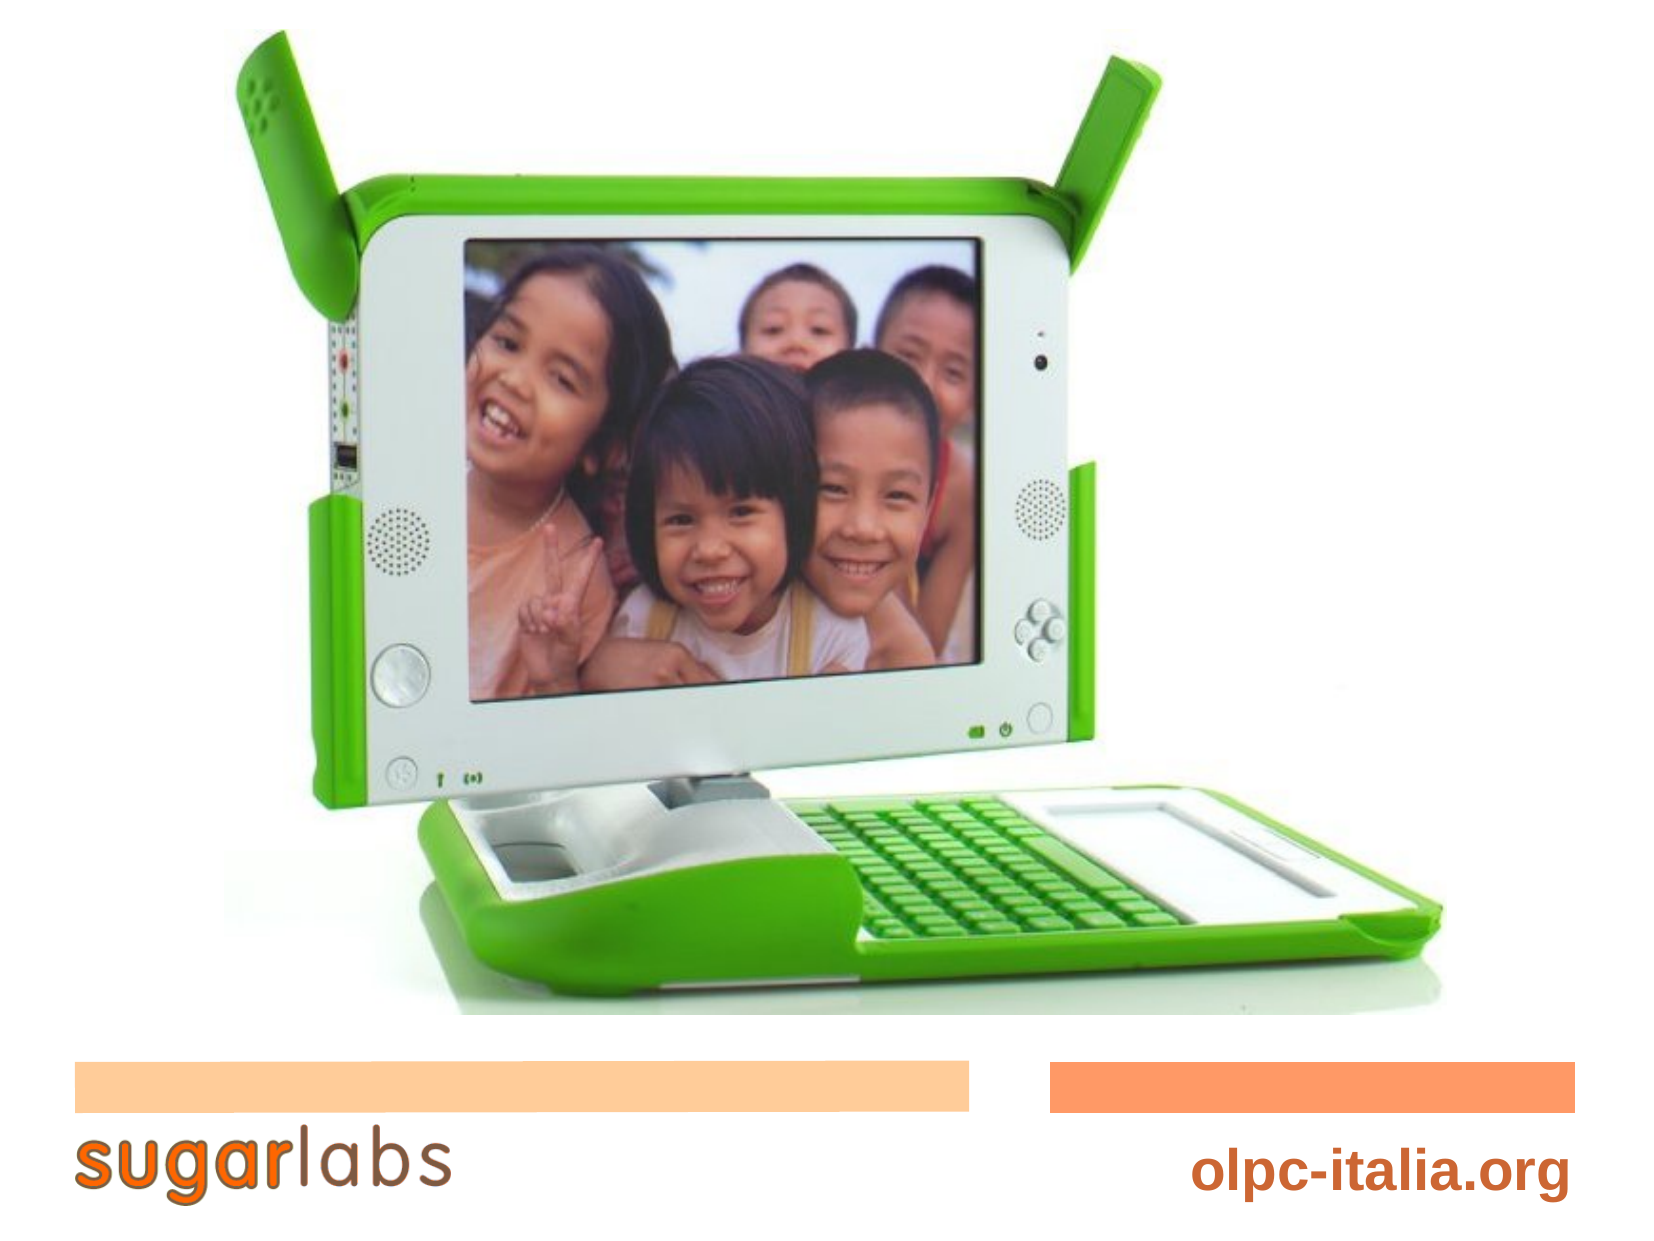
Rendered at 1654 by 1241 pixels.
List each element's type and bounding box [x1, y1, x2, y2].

picture [224, 29, 1447, 1015]
picture [75, 1124, 451, 1206]
